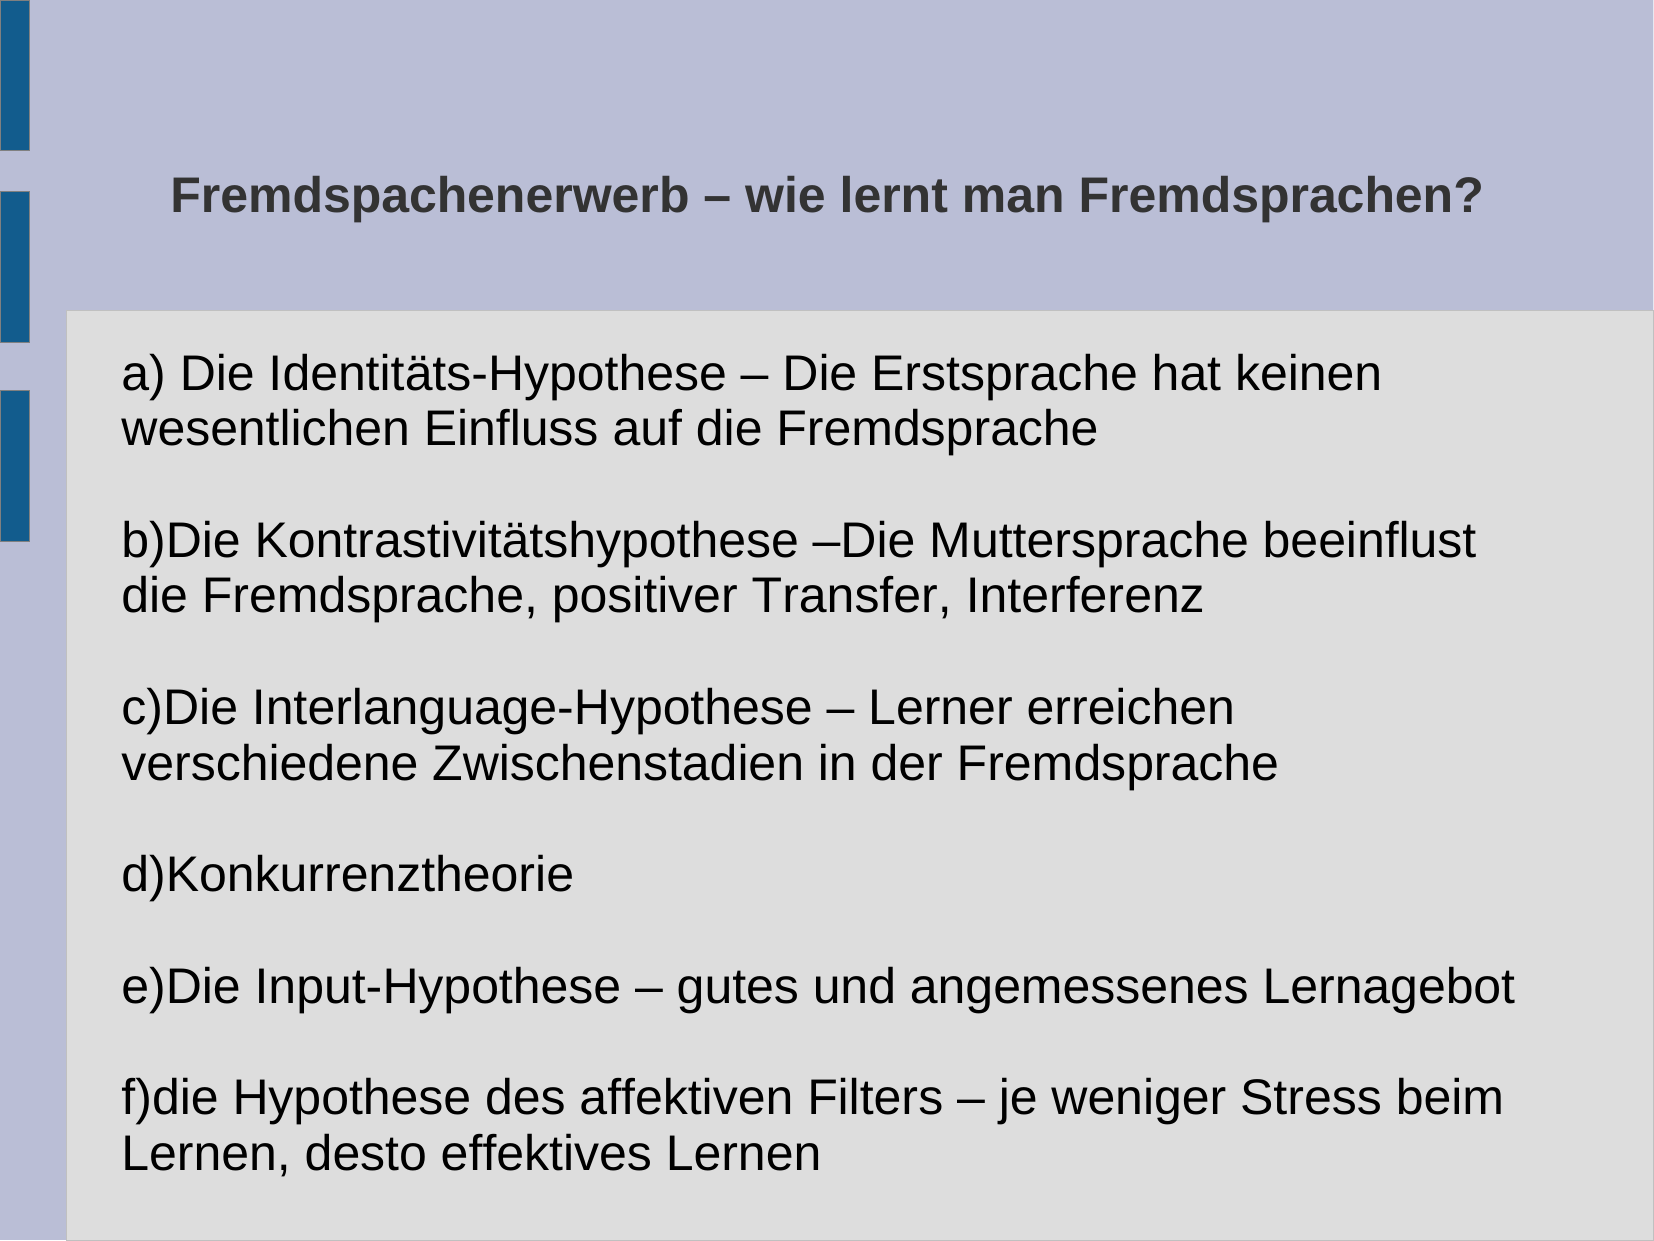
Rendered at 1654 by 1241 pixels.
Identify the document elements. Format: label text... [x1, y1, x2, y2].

list a) Die Identitäts-Hypothese – Die Erstsprache hat keinen wesentlichen Einfluss auf die Fremdsprache b)Die Kontrastivitätshypothese –Die Muttersprache beeinflust die Fremdsprache, positiver Transfer, Interferenz c)Die Interlanguage-Hypothese – Lerner erreichen verschiedene Zwischenstadien in der Fremdsprache d)Konkurrenztheorie e)Die Input-Hypothese – gutes und angemessenes Lernagebot f)die Hypothese des affektiven Filters – je weniger Stress beim Lernen, desto effektives Lernen [121, 344, 1534, 1182]
title Fremdspachenerwerb – wie lernt man Fremdsprachen? [121, 91, 1534, 299]
